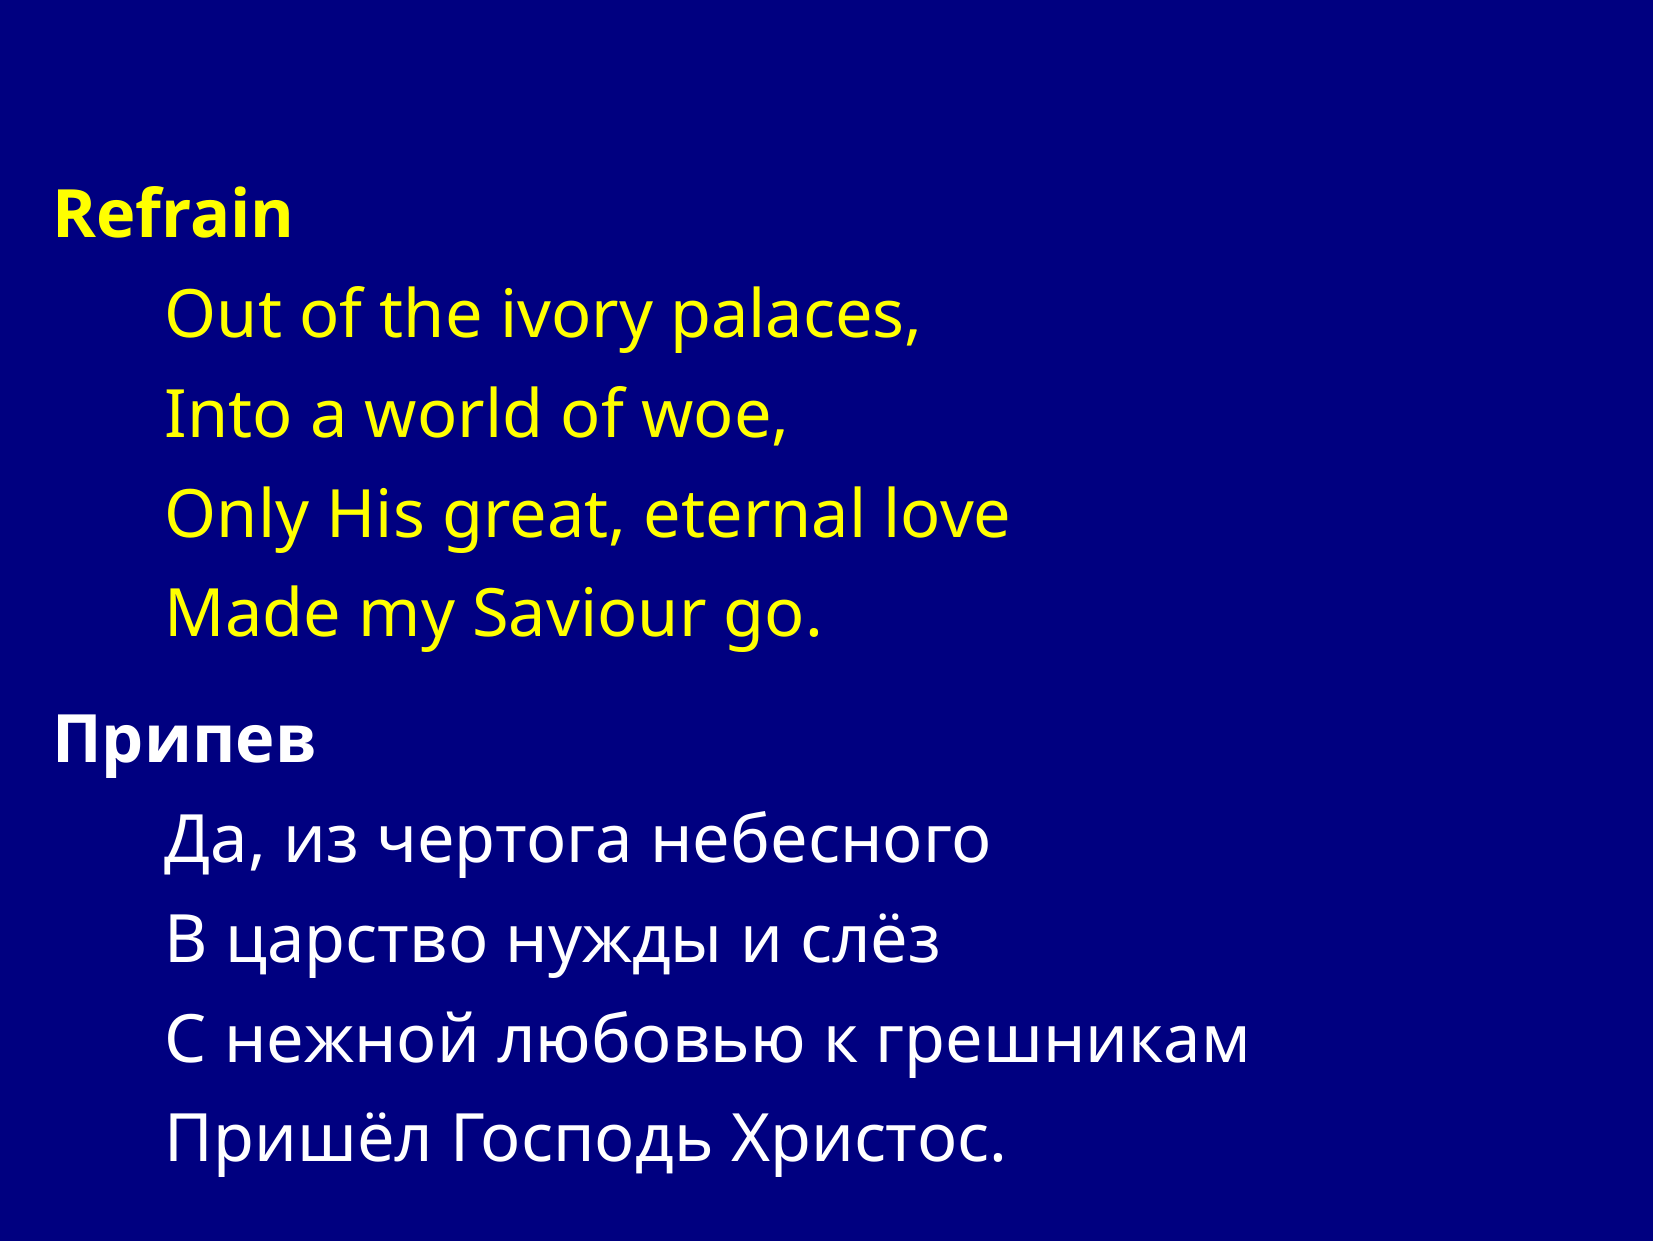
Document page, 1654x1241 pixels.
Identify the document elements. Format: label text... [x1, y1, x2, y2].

text_box Припев Да, из чертога небесного В царство нужды и слёз С нежной любовью к грешникам Пришёл Господь Христос. [37, 675, 1651, 1163]
text_box Refrain Out of the ivory palaces, Into a world of woe, Only His great, eternal love Made my Saviour go. [37, 150, 1651, 638]
